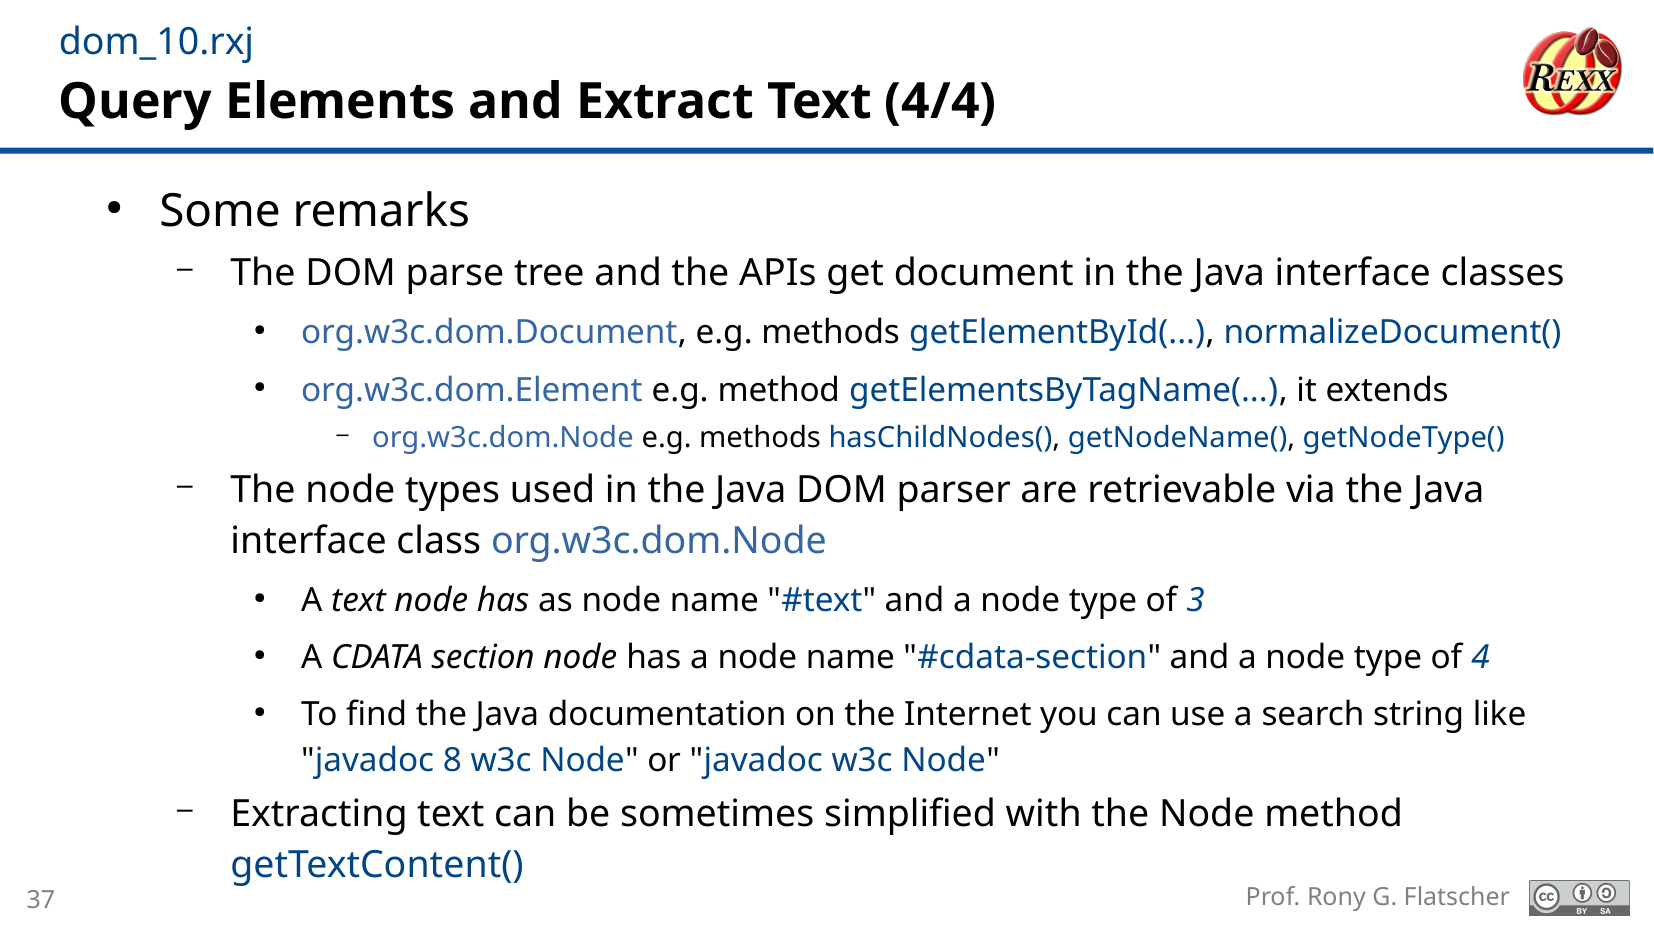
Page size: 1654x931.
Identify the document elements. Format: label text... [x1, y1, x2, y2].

list Some remarks The DOM parse tree and the APIs get document in the Java interface classes org.w3c.dom.Document, e.g. methods getElementById(...), normalizeDocument() org.w3c.dom.Element e.g. method getElementsByTagName(...), it extends org.w3c.dom.Node e.g. methods hasChildNodes(), getNodeName(), getNodeType() The node types used in the Java DOM parser are retrievable via the Java interface class org.w3c.dom.Node A text node has as node name "#text" and a node type of 3 A CDATA section node has a node name "#cdata-section" and a node type of 4 To find the Java documentation on the Internet you can use a search string like "javadoc 8 w3c Node" or "javadoc w3c Node" Extracting text can be sometimes simplified with the Node method getTextContent() [88, 177, 1577, 857]
title dom_10.rxj Query Elements and Extract Text (4/4) [0, 0, 1625, 148]
